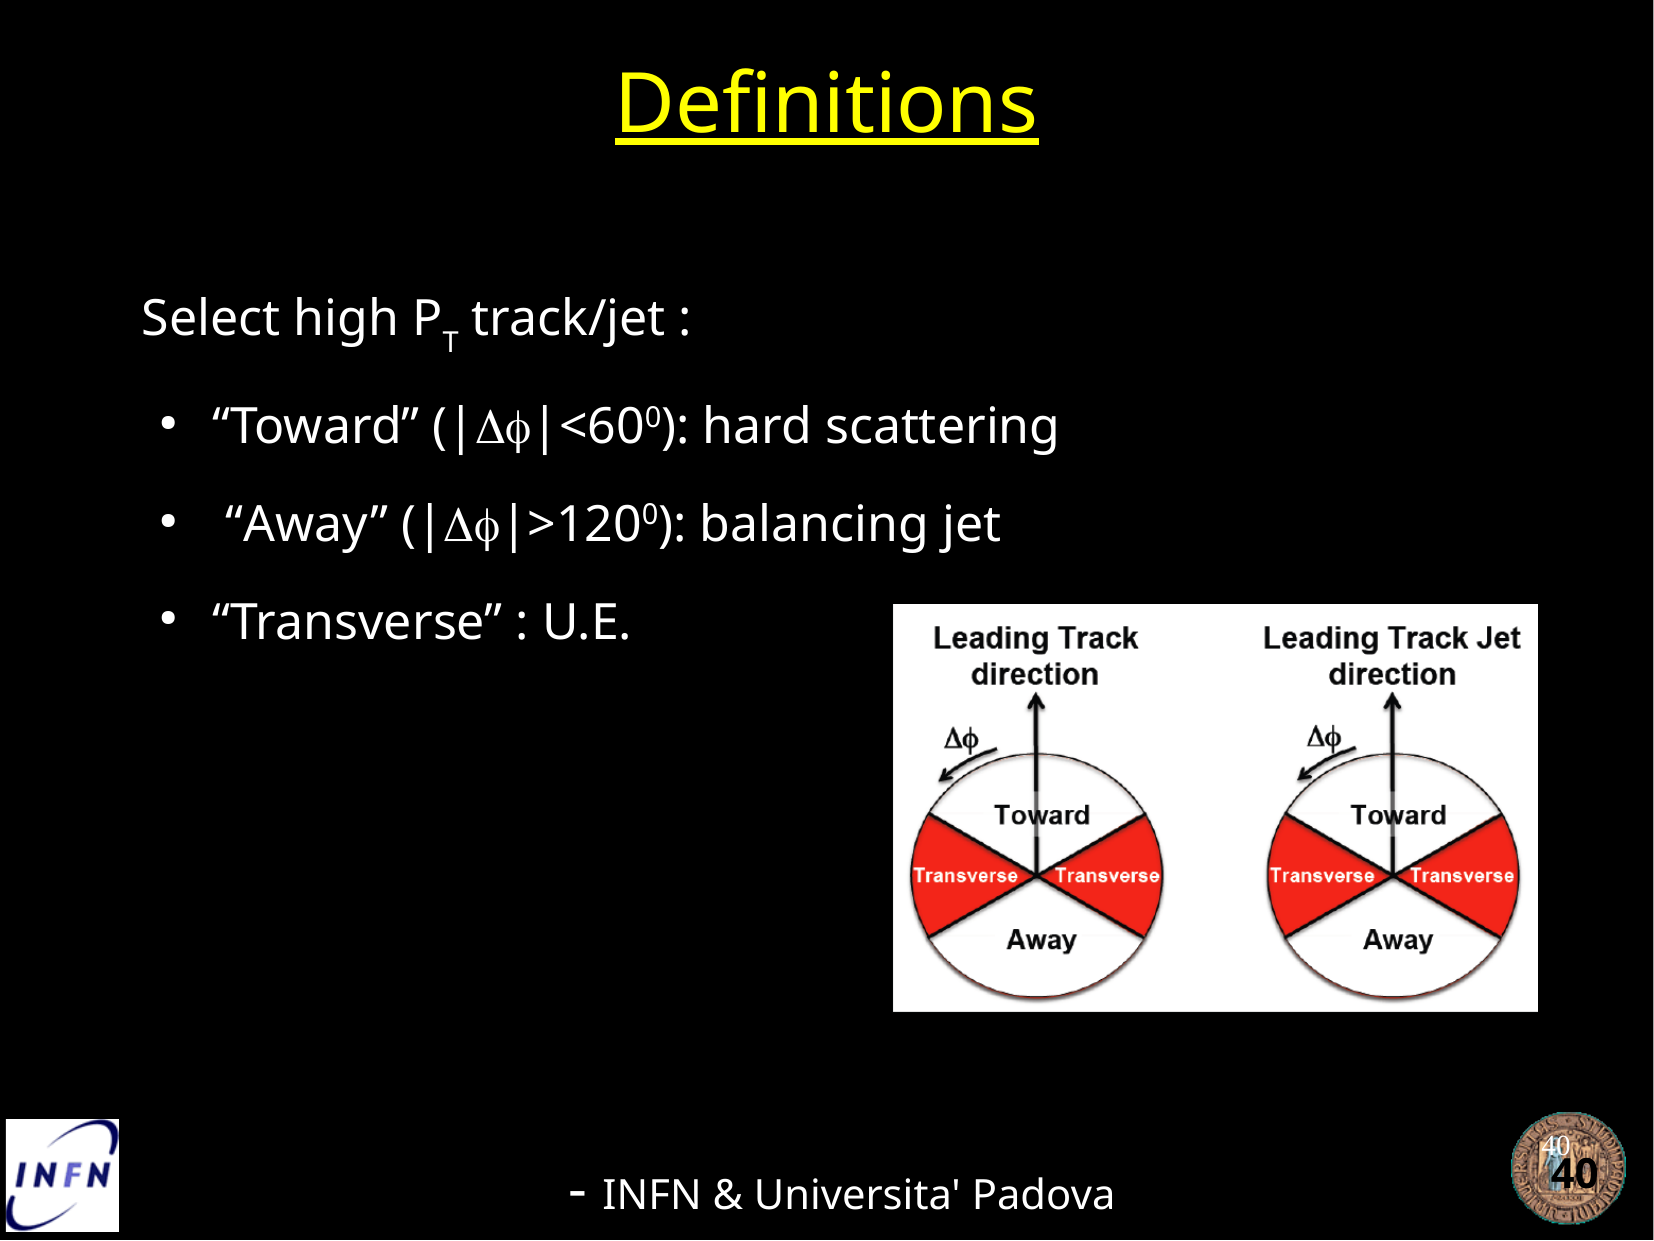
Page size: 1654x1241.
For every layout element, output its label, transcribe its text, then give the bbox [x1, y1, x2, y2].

picture [1511, 1111, 1626, 1226]
picture [5, 1119, 119, 1232]
title Definitions [82, 43, 1571, 157]
list Select high PT track/jet : “Toward” (|Df|<600): hard scattering “Away” (|Df|>1200): balancing jet “Transverse” : U.E. [141, 281, 1425, 718]
picture [892, 604, 1538, 1013]
